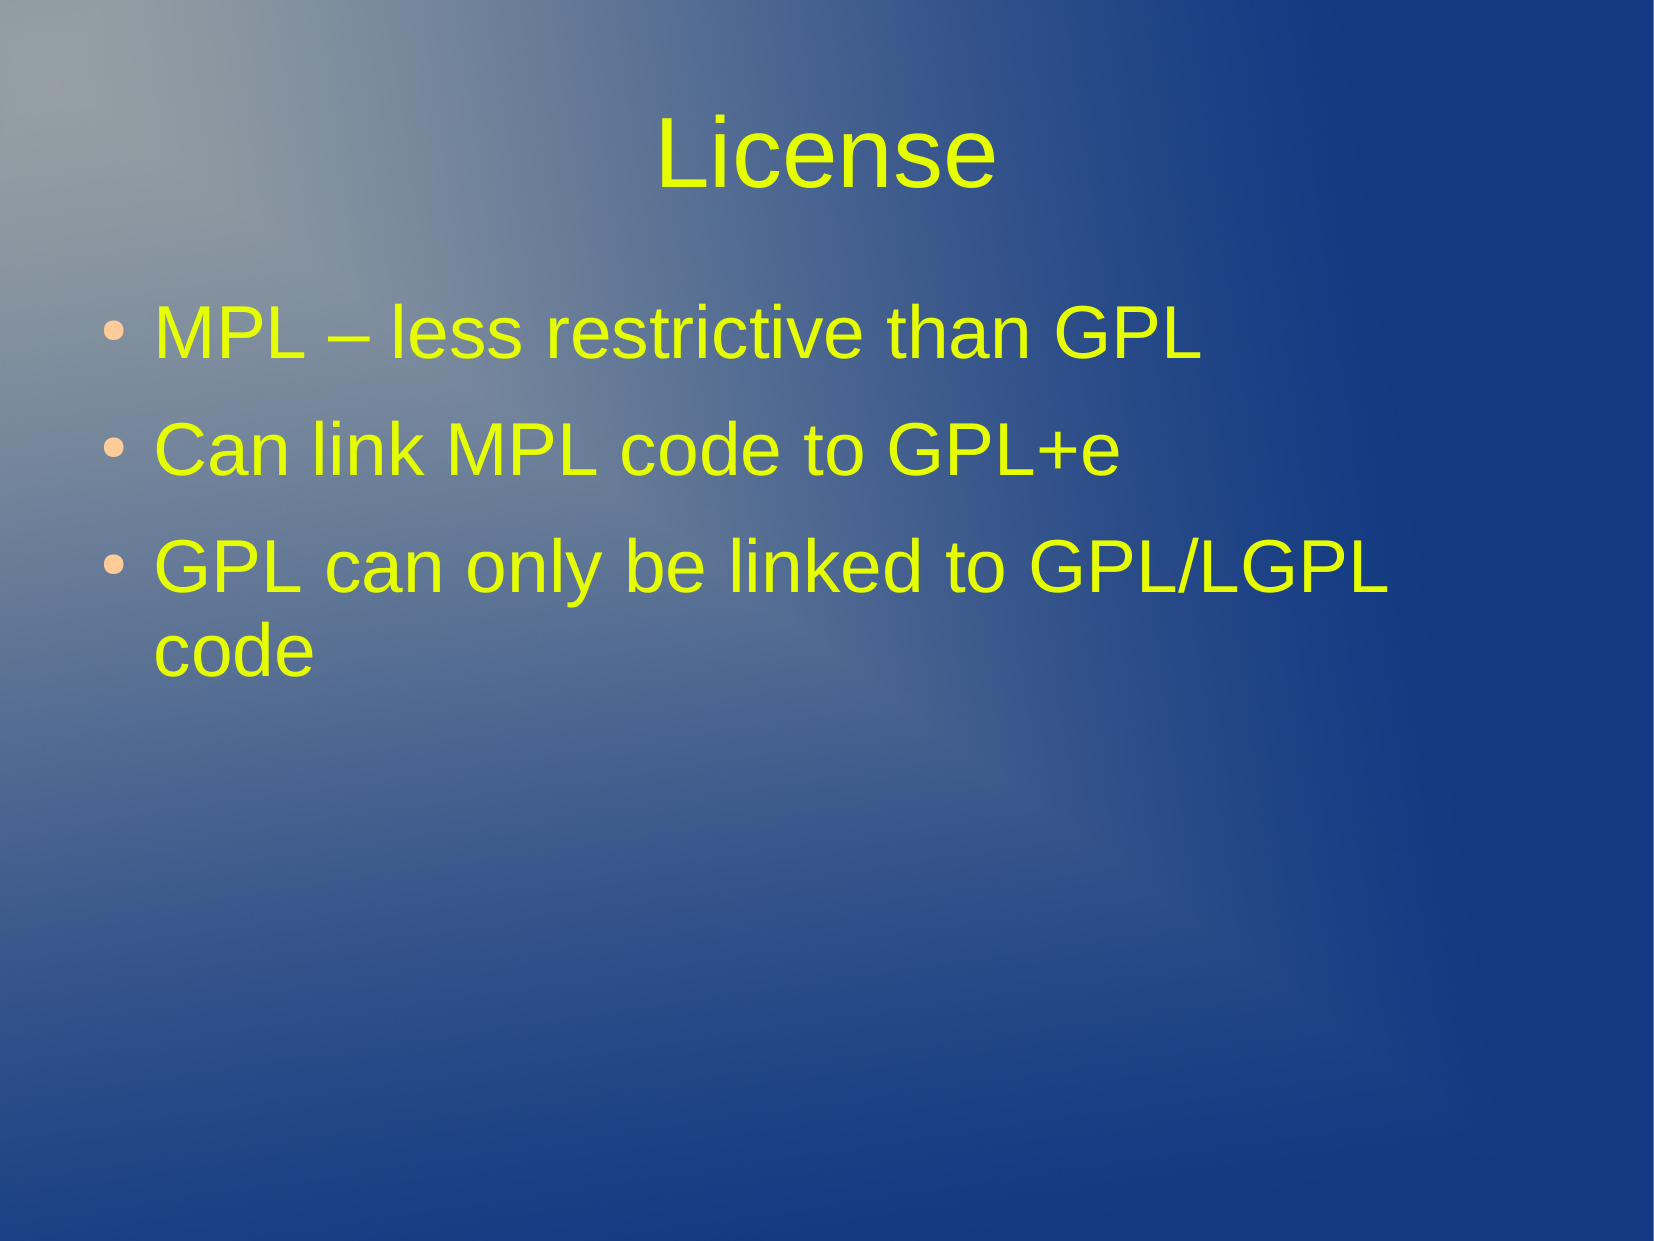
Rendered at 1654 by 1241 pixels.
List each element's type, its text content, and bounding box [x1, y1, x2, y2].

list MPL – less restrictive than GPL Can link MPL code to GPL+e GPL can only be linked to GPL/LGPL code [82, 290, 1571, 1094]
picture [0, 0, 1654, 1241]
title License [82, 56, 1571, 250]
